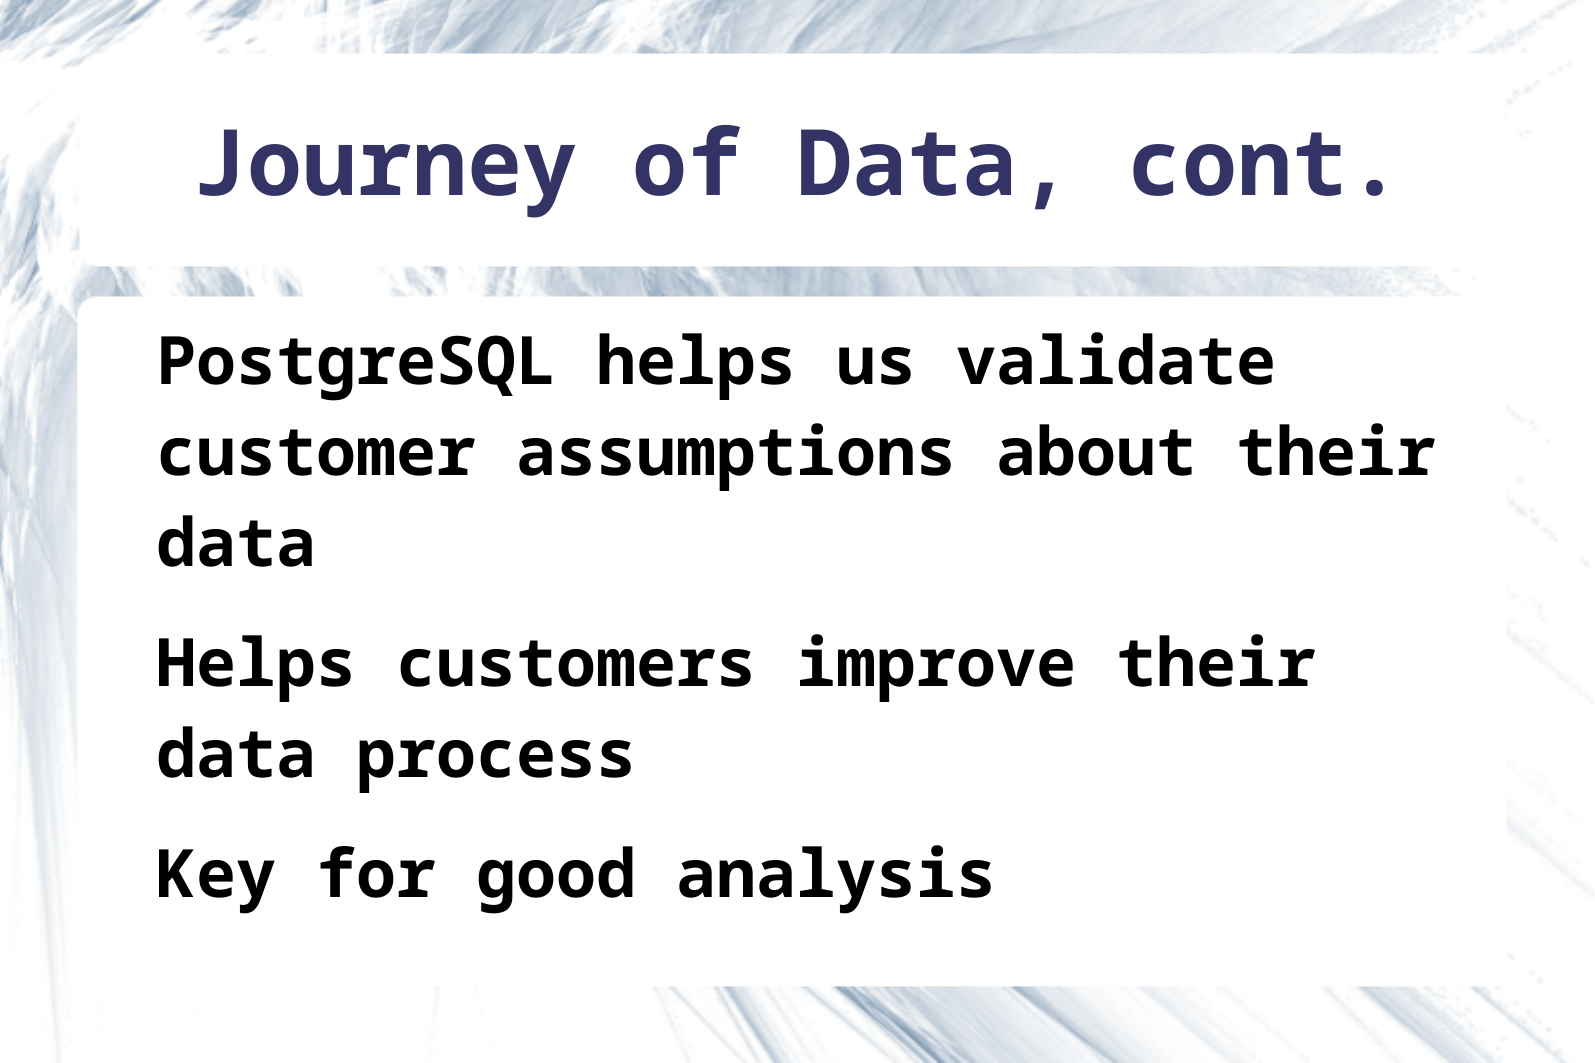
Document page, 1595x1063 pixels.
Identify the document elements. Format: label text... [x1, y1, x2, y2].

title Journey of Data, cont. [79, 62, 1515, 259]
list PostgreSQL helps us validate customer assumptions about their data Helps customers improve their data process Key for good analysis [85, 313, 1481, 931]
picture [0, 0, 1595, 1063]
